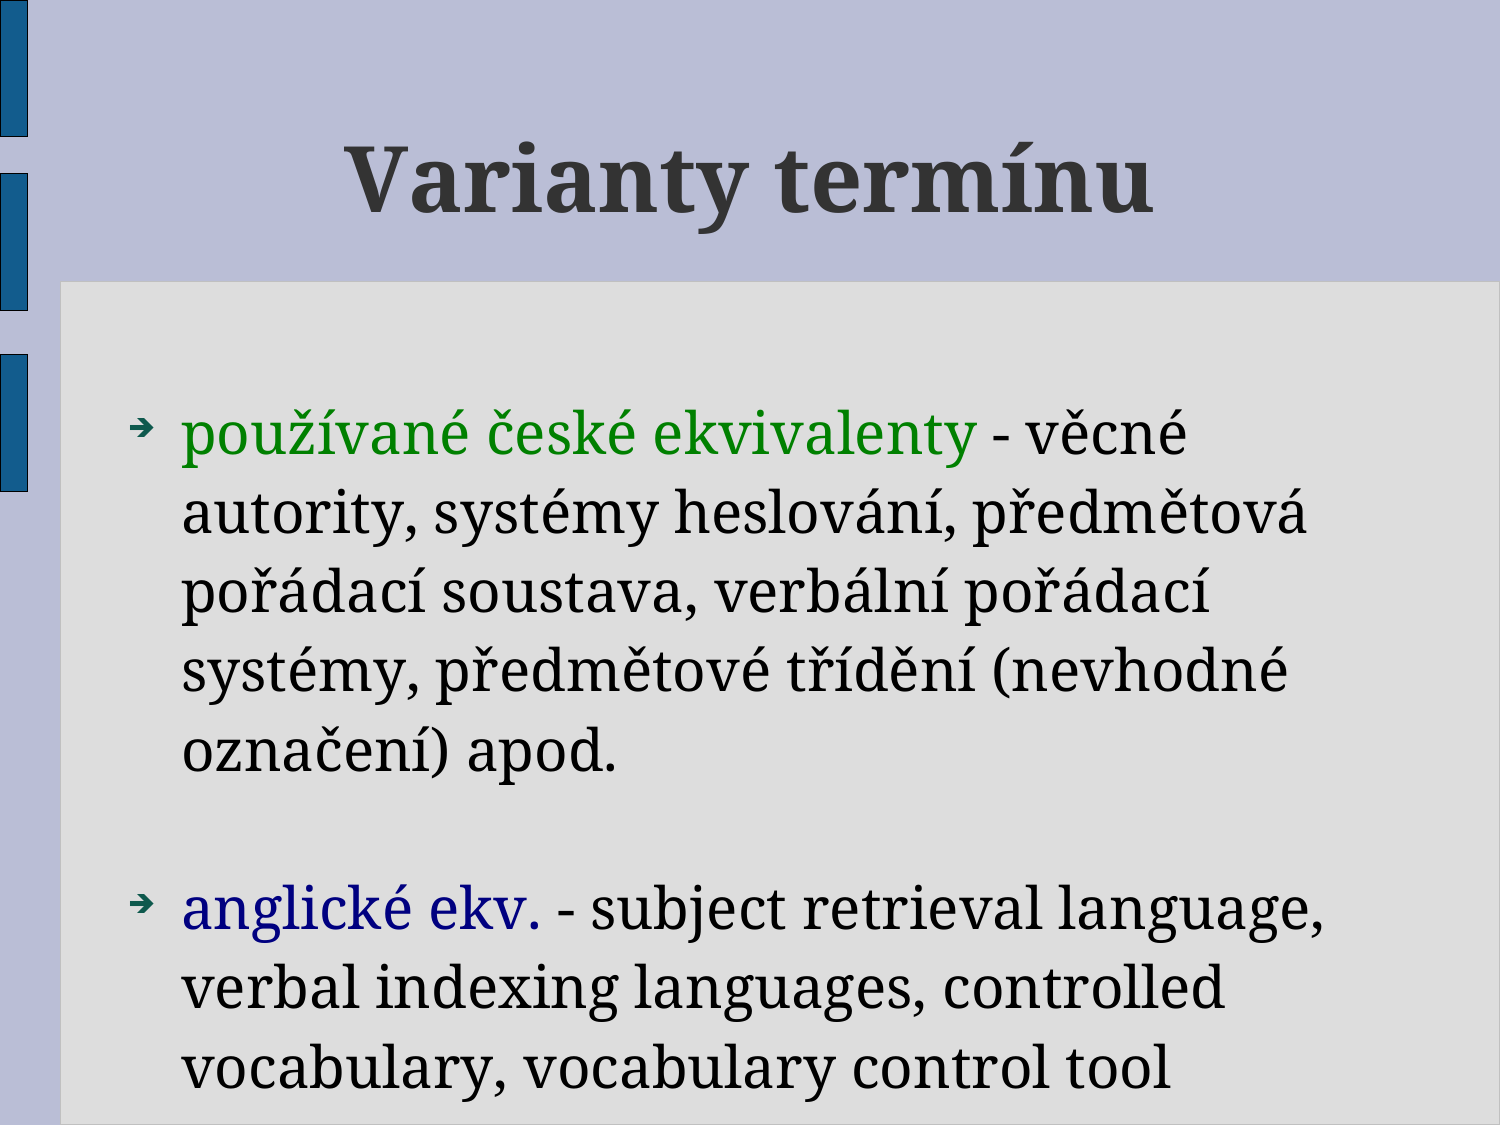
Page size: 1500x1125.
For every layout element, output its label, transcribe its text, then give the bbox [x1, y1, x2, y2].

list používané české ekvivalenty - věcné autority, systémy heslování, předmětová pořádací soustava, verbální pořádací systémy, předmětové třídění (nevhodné označení) apod. anglické ekv. - subject retrieval language, verbal indexing languages, controlled vocabulary, vocabulary control tool [110, 312, 1392, 1007]
title Varianty termínu [110, 82, 1392, 271]
